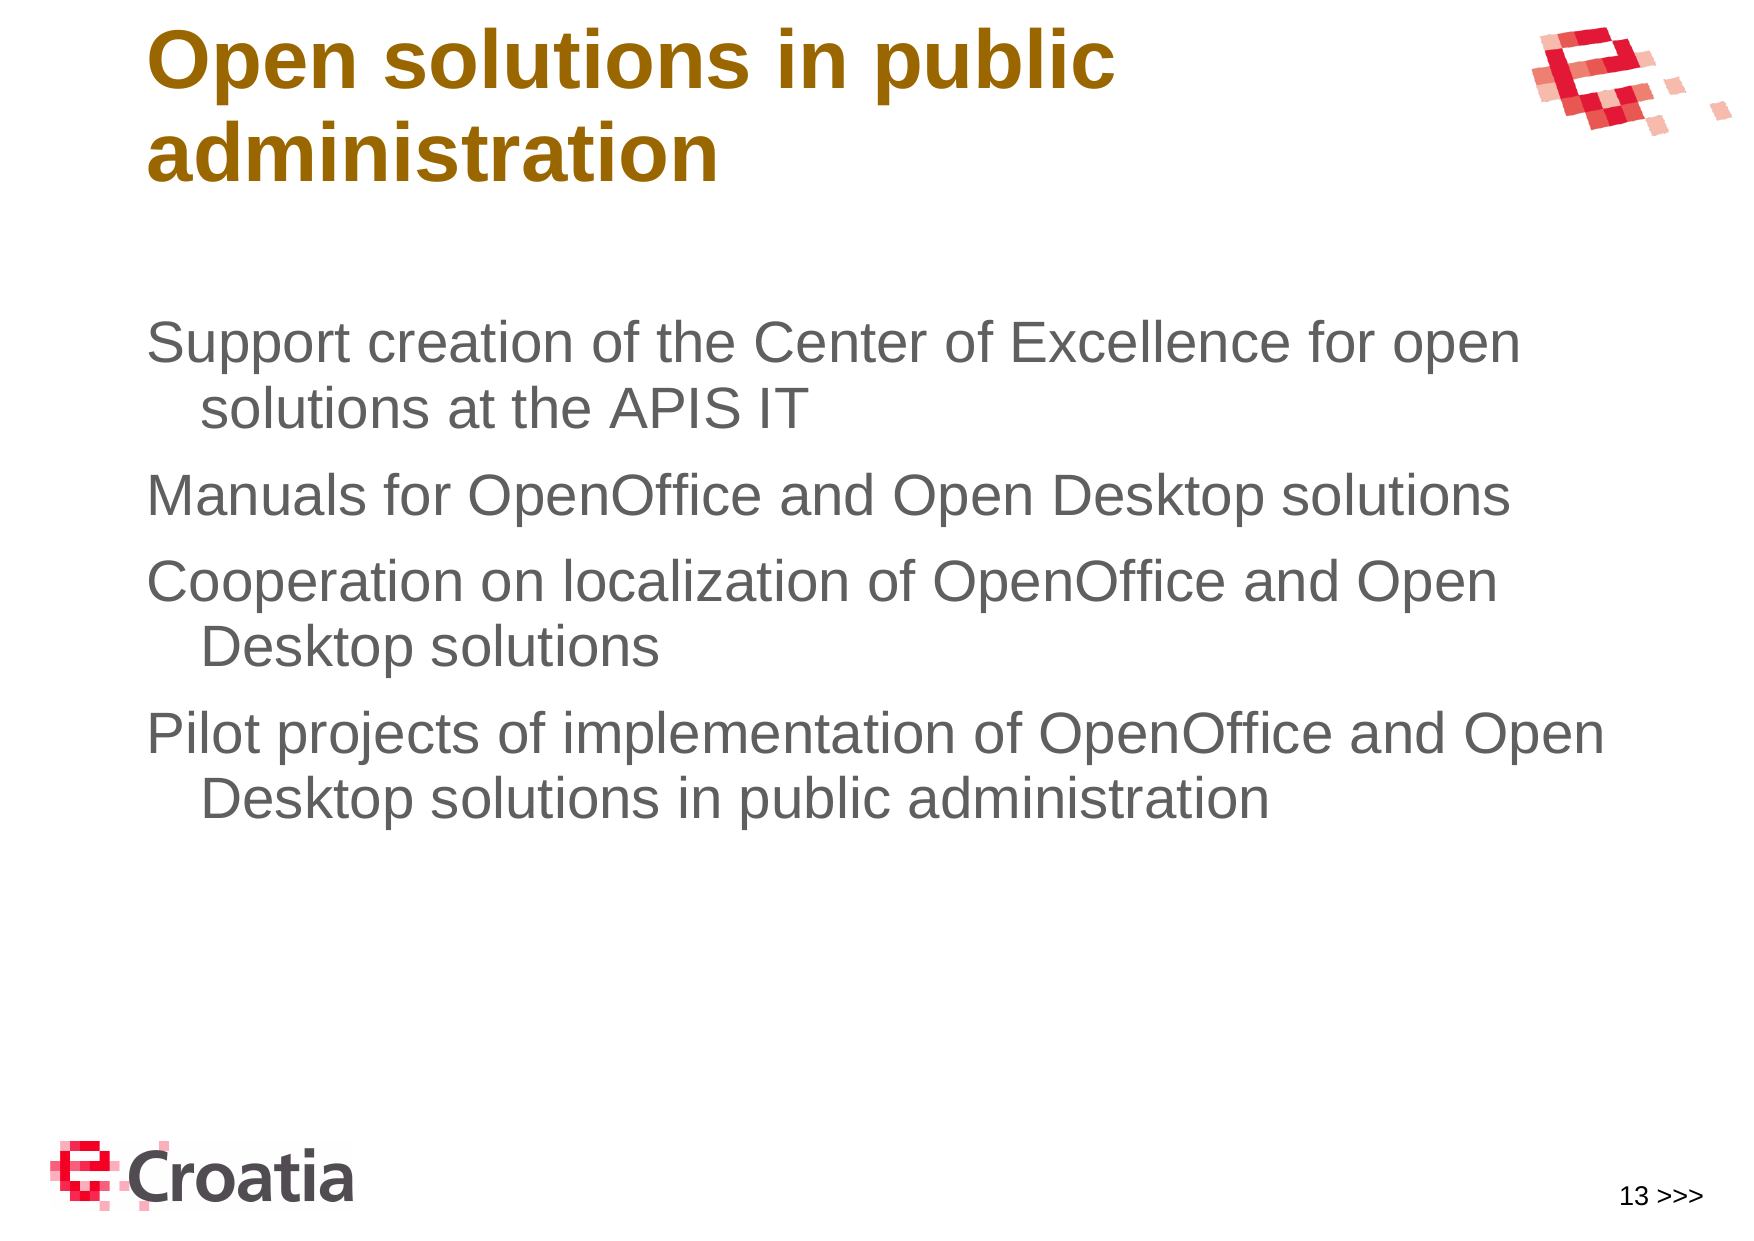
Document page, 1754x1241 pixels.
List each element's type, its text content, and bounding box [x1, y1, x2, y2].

title Open solutions in public administration [132, 6, 1462, 207]
picture [50, 1141, 353, 1211]
picture [1526, 23, 1736, 140]
list Support creation of the Center of Excellence for open solutions at the APIS IT Manuals for OpenOffice and Open Desktop solutions Cooperation on localization of OpenOffice and Open Desktop solutions Pilot projects of implementation of OpenOffice and Open Desktop solutions in public administration [132, 303, 1657, 1117]
